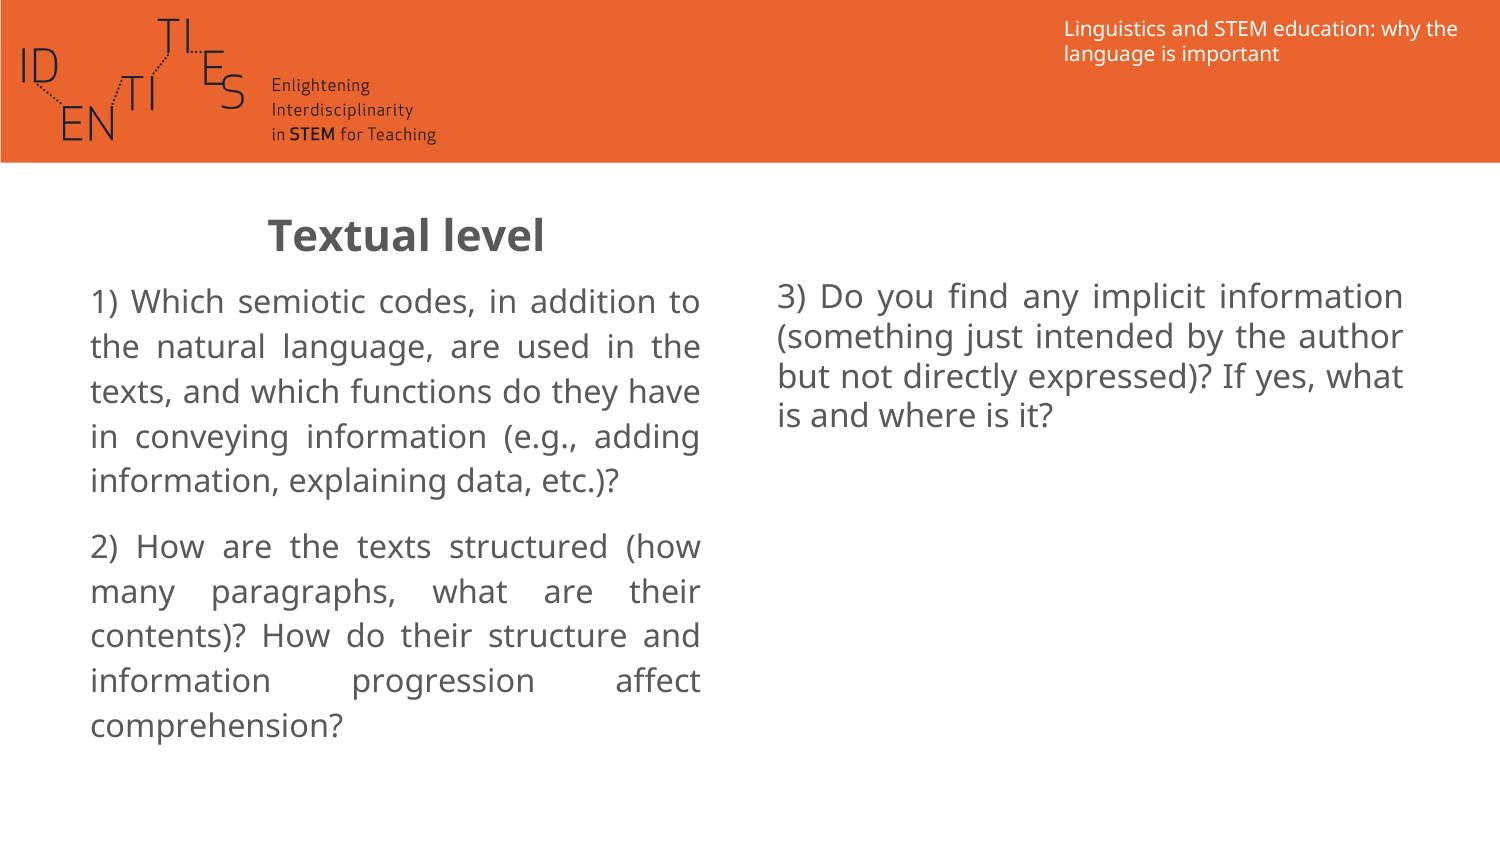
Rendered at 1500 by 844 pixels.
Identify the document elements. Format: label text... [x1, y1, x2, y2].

text_box [0, 0, 1500, 163]
list Textual level [75, 188, 738, 267]
picture [22, 15, 436, 148]
list 1) Which semiotic codes, in addition to the natural language, are used in the texts, and which functions do they have in conveying information (e.g., adding information, explaining data, etc.)? 2) How are the texts structured (how many paragraphs, what are their contents)? How do their structure and information progression affect comprehension? [75, 267, 738, 754]
list 3) Do you find any implicit information (something just intended by the author but not directly expressed)? If yes, what is and where is it? [761, 267, 1426, 754]
text_box Linguistics and STEM education: why the language is important [1048, 7, 1500, 155]
